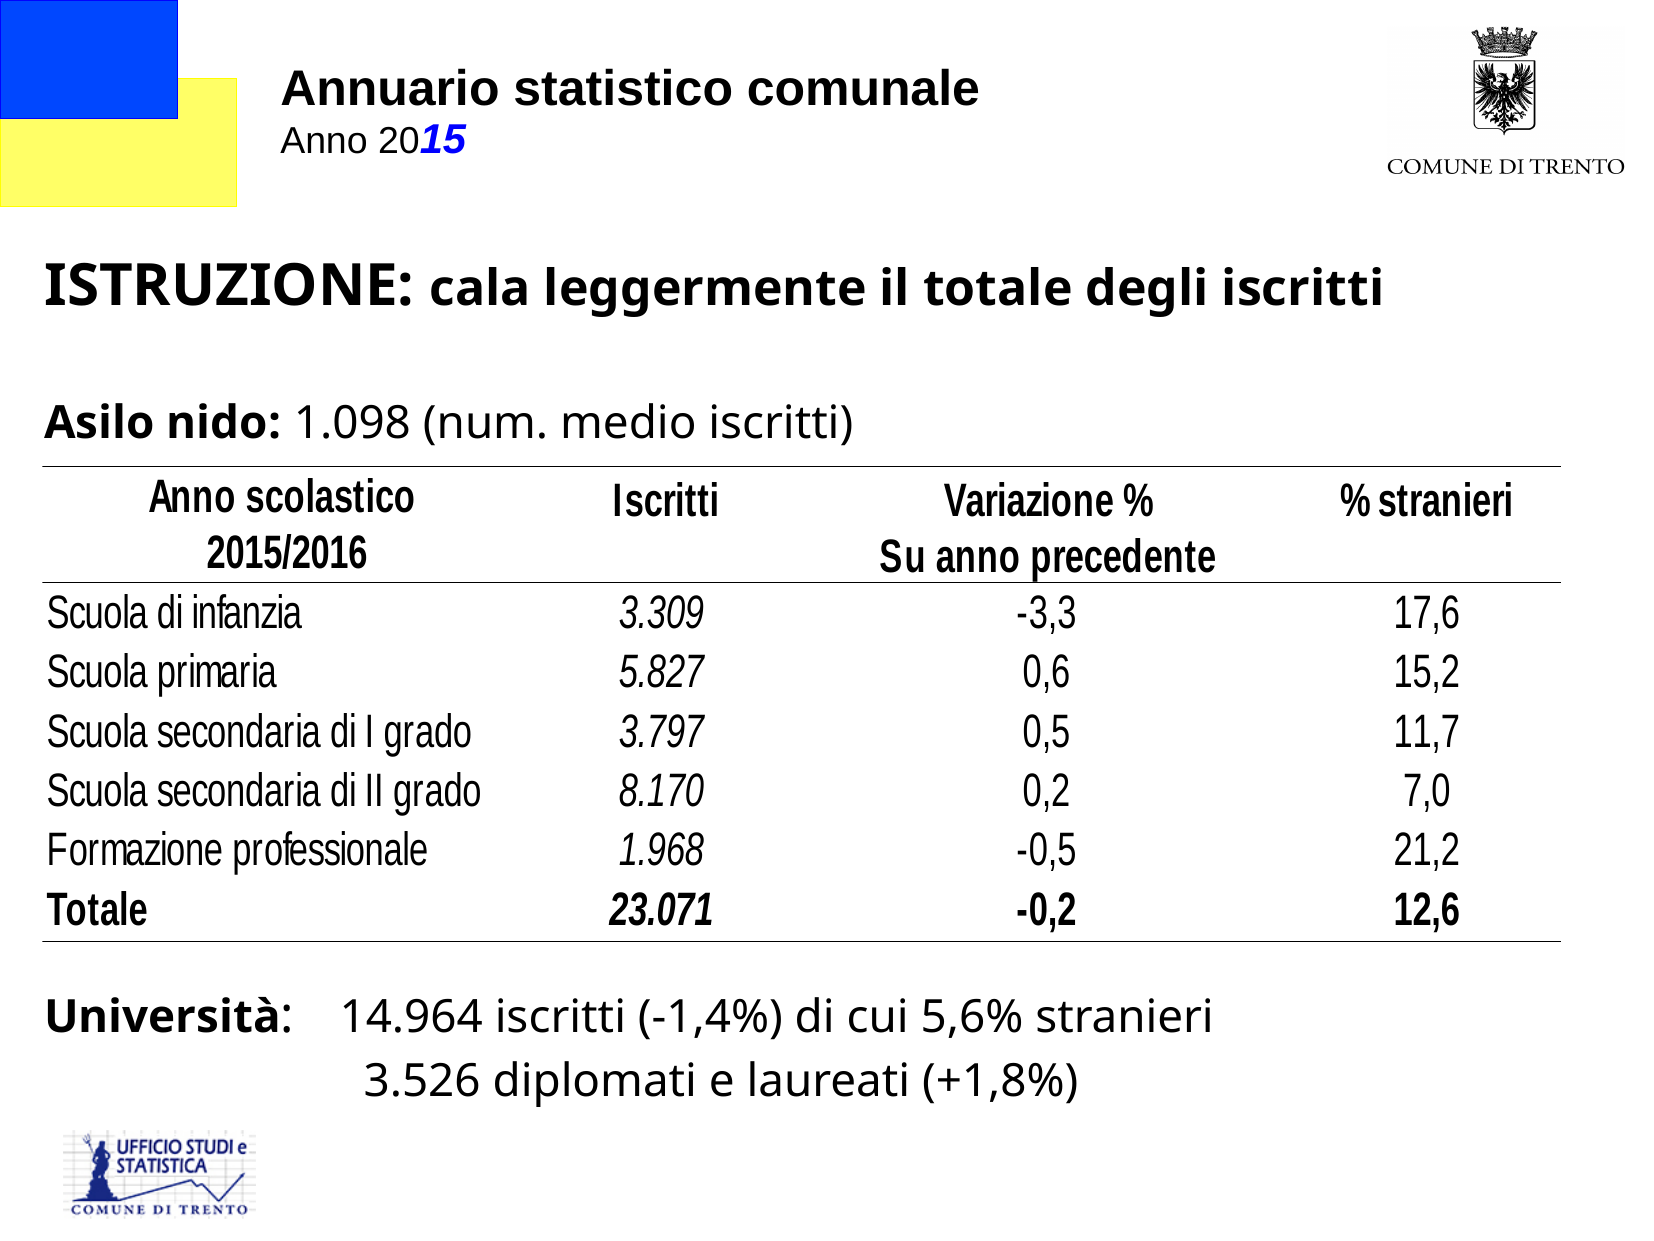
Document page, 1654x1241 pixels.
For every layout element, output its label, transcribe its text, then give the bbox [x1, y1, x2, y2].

text_box ISTRUZIONE: cala leggermente il totale degli iscritti Asilo nido: 1.098 (num. medio iscritti) [29, 236, 1625, 548]
text_box [0, 0, 237, 207]
picture [63, 1152, 256, 1219]
text_box Annuario statistico comunale Anno 2015 [265, 53, 1241, 178]
picture [42, 466, 1565, 945]
text_box Università: 14.964 iscritti (-1,4%) di cui 5,6% stranieri 3.526 diplomati e laureati (+1,8%) [29, 903, 1625, 1152]
